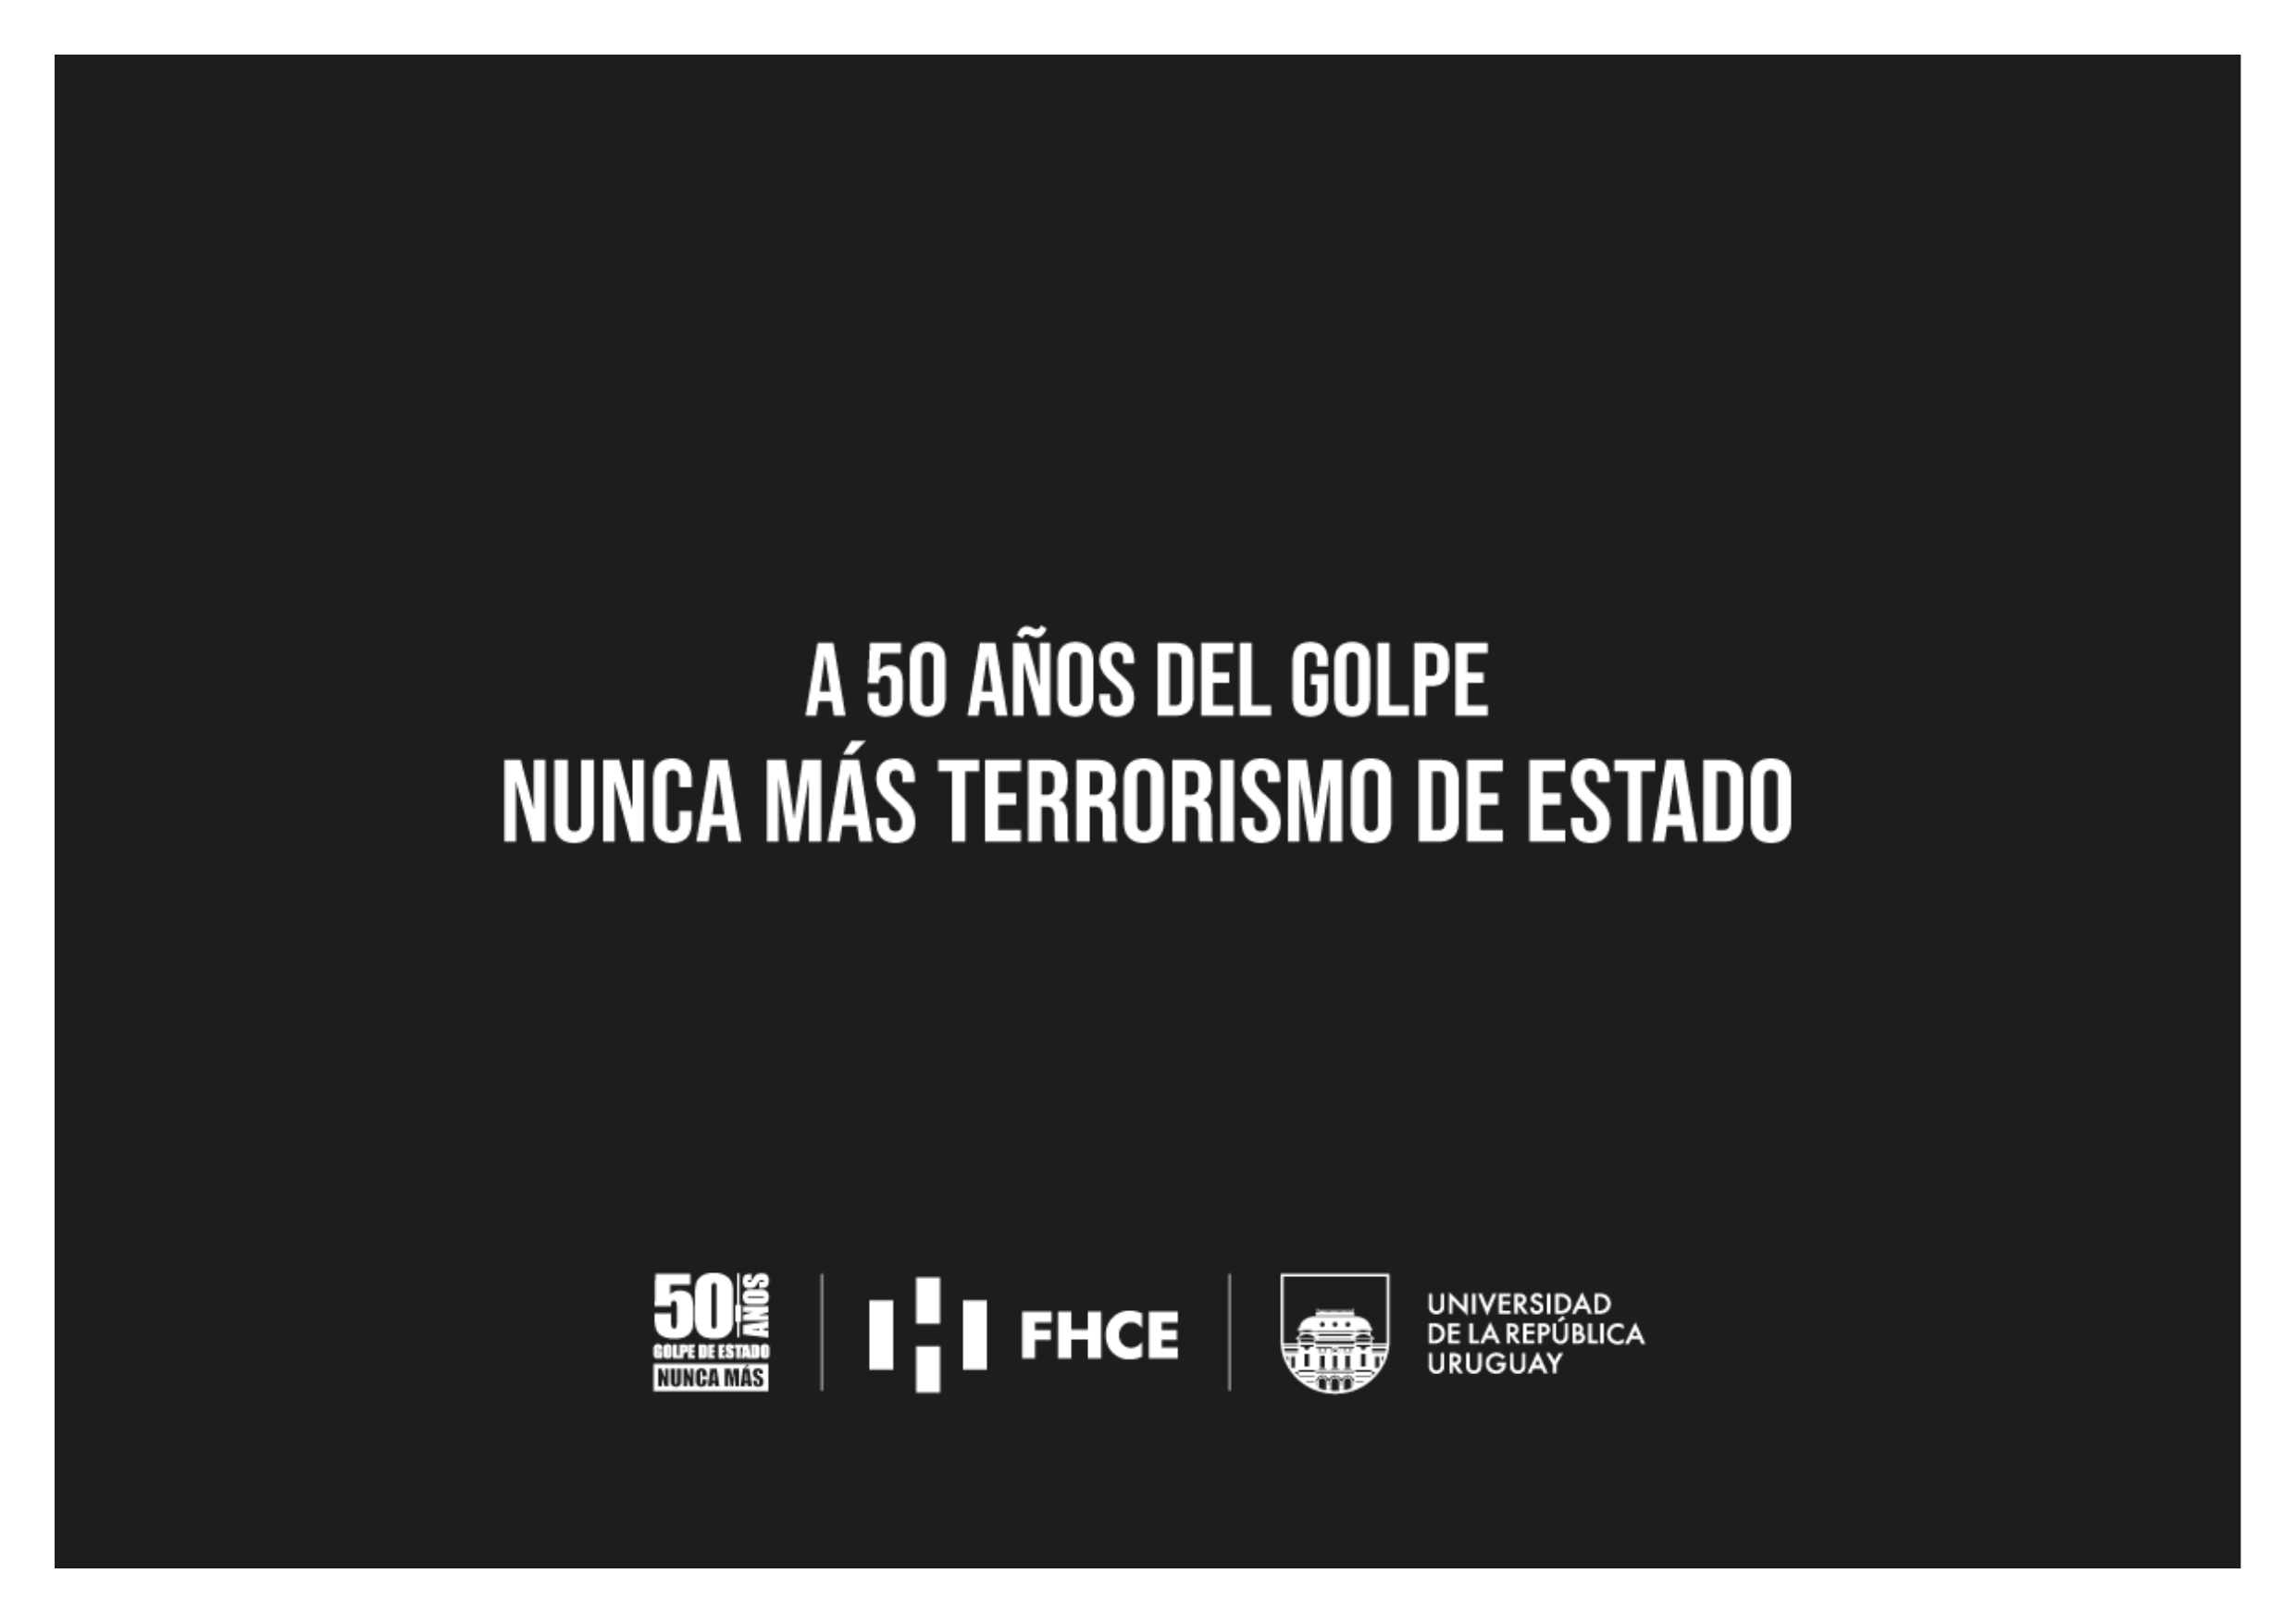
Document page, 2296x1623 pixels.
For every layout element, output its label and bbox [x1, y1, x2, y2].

picture [55, 55, 2241, 1568]
